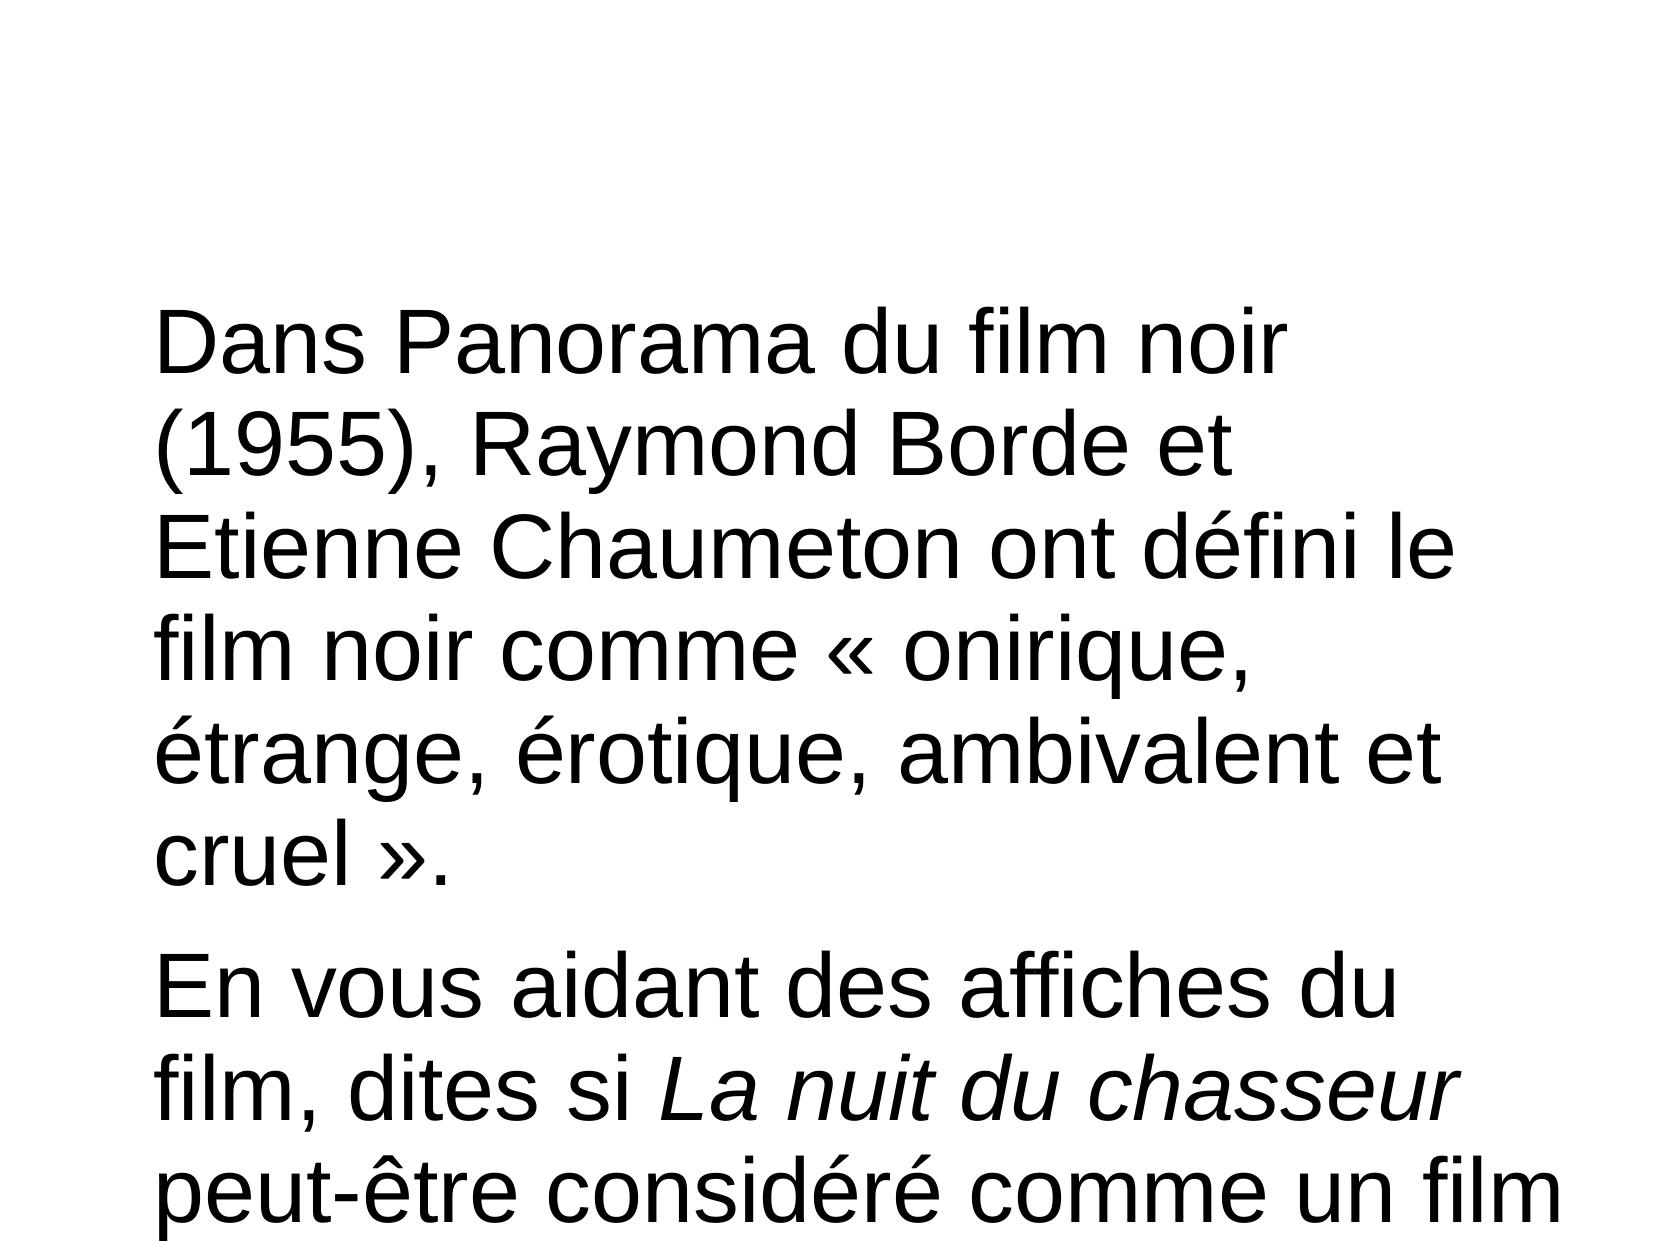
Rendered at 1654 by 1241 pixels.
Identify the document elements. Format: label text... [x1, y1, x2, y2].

list Dans Panorama du film noir (1955), Raymond Borde et Etienne Chaumeton ont défini le film noir comme « onirique, étrange, érotique, ambivalent et cruel ». En vous aidant des affiches du film, dites si La nuit du chasseur peut-être considéré comme un film noir ?. [82, 290, 1571, 1010]
